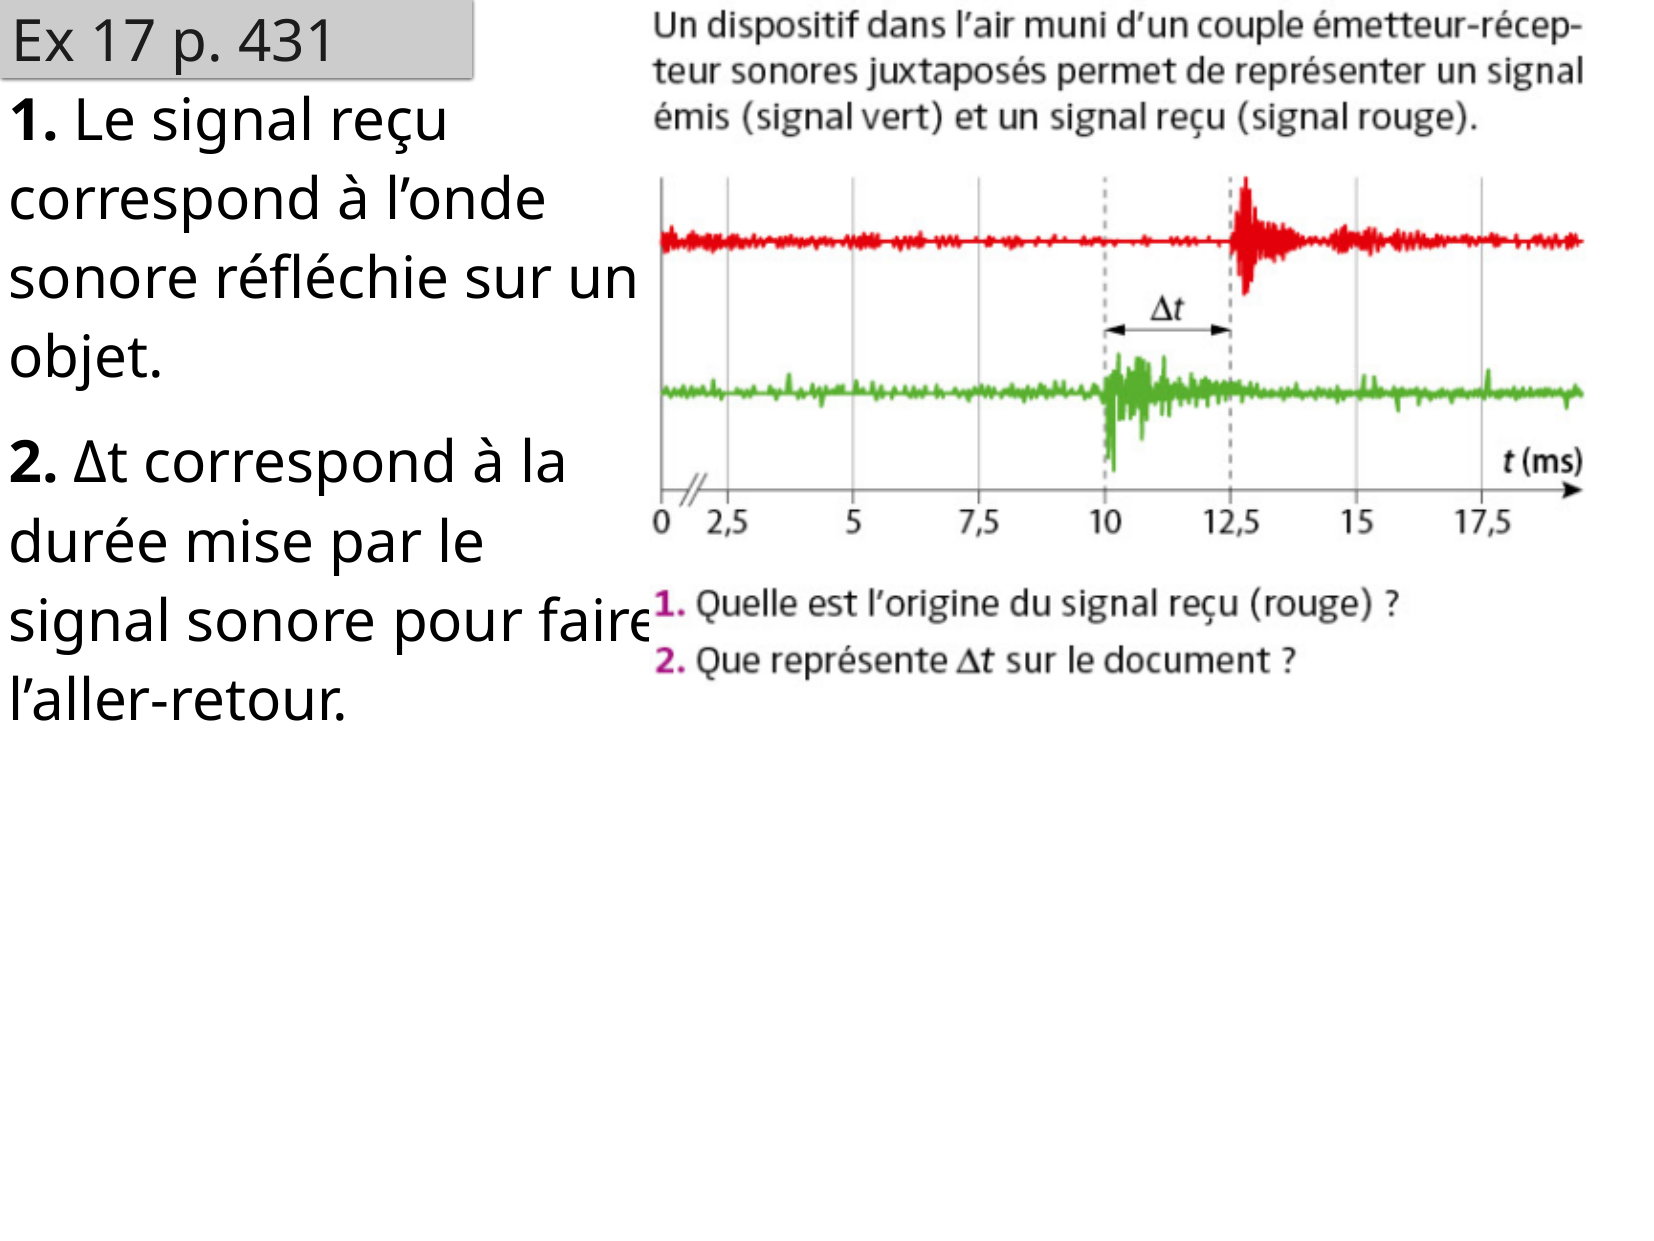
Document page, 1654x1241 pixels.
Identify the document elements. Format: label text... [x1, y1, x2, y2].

title Ex 17 p. 431 [0, 0, 473, 79]
list 1. Le signal reçu correspond à l’onde sonore réfléchie sur un objet. 2. Δt correspond à la durée mise par le signal sonore pour faire l’aller-retour. [8, 78, 1654, 1241]
picture [649, 0, 1621, 709]
